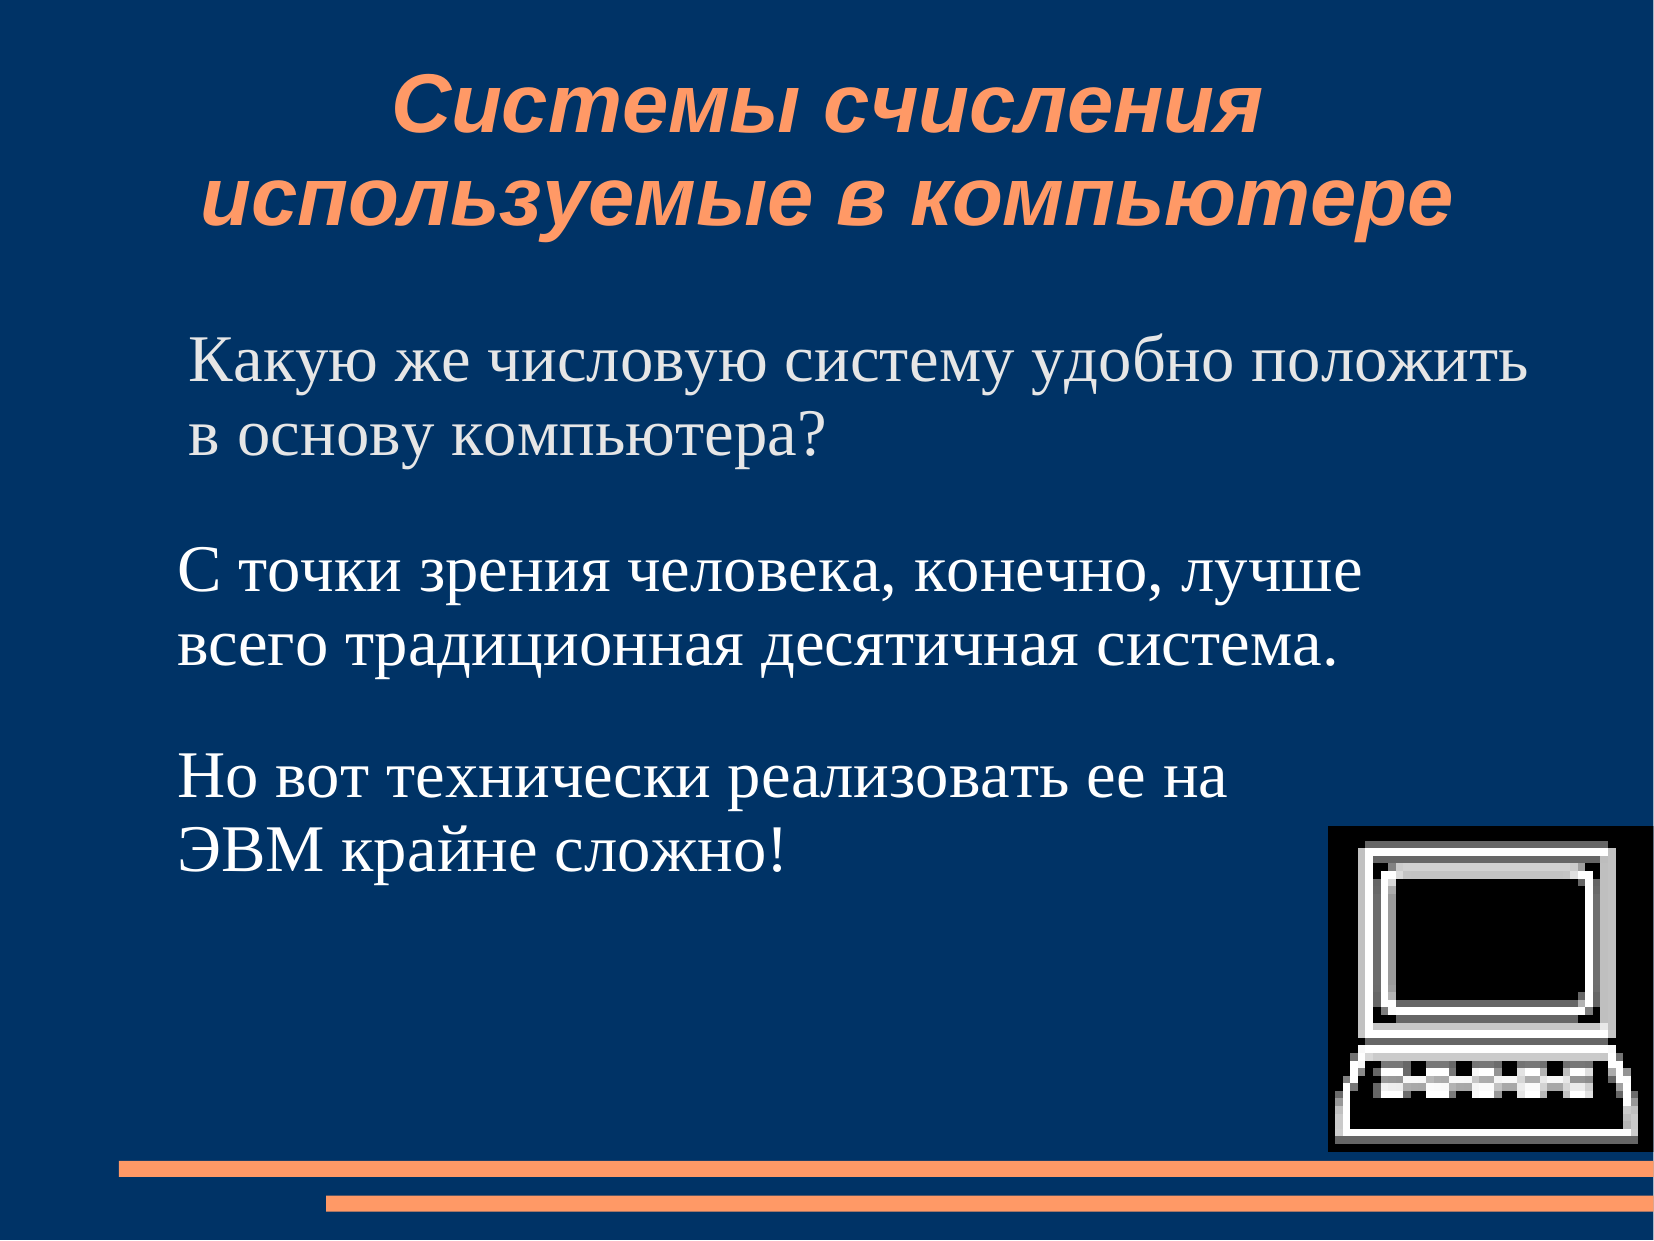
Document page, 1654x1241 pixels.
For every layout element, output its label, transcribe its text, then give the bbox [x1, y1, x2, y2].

title Системы счисления используемые в компьютере [121, 46, 1534, 254]
text_box С точки зрения человека, конечно, лучше всего традиционная десятичная система. [177, 531, 1447, 680]
picture [1328, 826, 1654, 1152]
text_box Но вот технически реализовать ее на ЭВМ крайне сложно! [177, 738, 1359, 887]
list Какую же числовую систему удобно положить в основу компьютера? [118, 322, 1536, 502]
